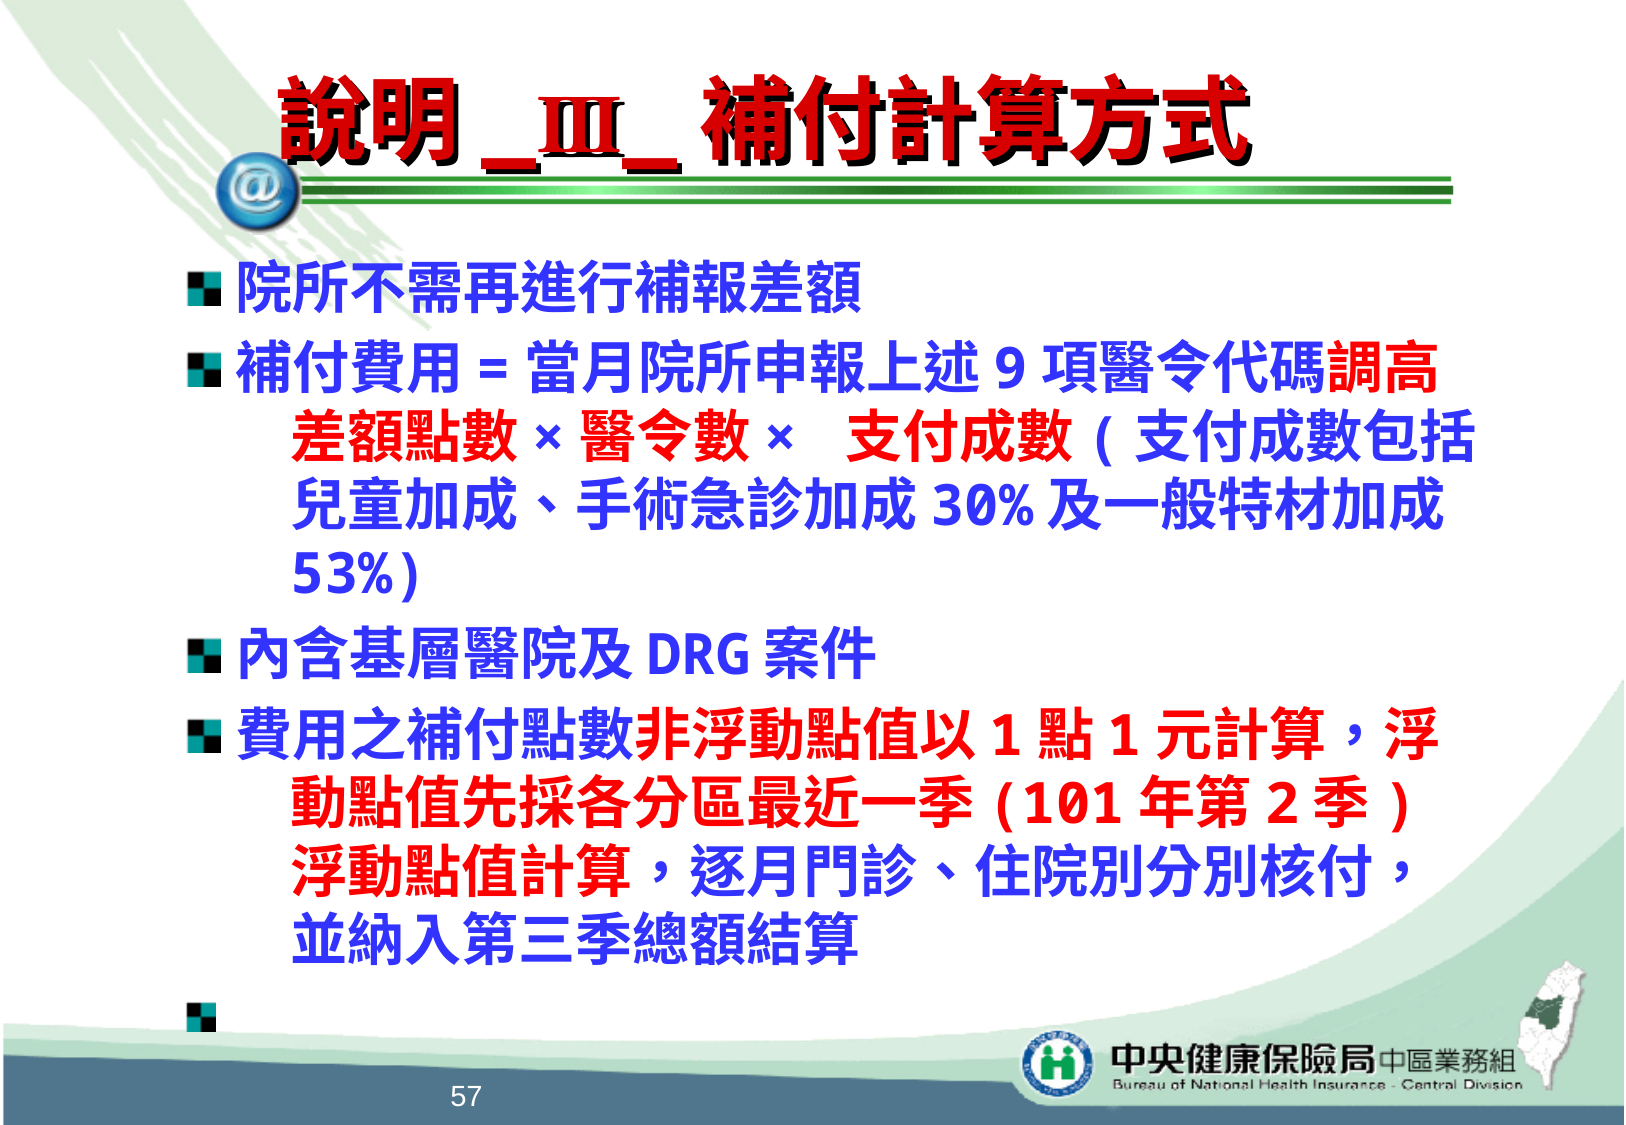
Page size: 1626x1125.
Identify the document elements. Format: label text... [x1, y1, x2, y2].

list 院所不需再進行補報差額 補付費用=當月院所申報上述9項醫令代碼調高差額點數×醫令數× 支付成數(支付成數包括兒童加成、手術急診加成30%及一般特材加成53%) 內含基層醫院及DRG案件 費用之補付點數非浮動點值以1點1元計算，浮動點值先採各分區最近一季(101年第2季)浮動點值計算，逐月門診、住院別分別核付，並納入第三季總額結算 [165, 243, 1499, 982]
title 說明_Ⅲ_補付計算方式 [275, 0, 1625, 172]
text_box [435, 1065, 815, 1125]
